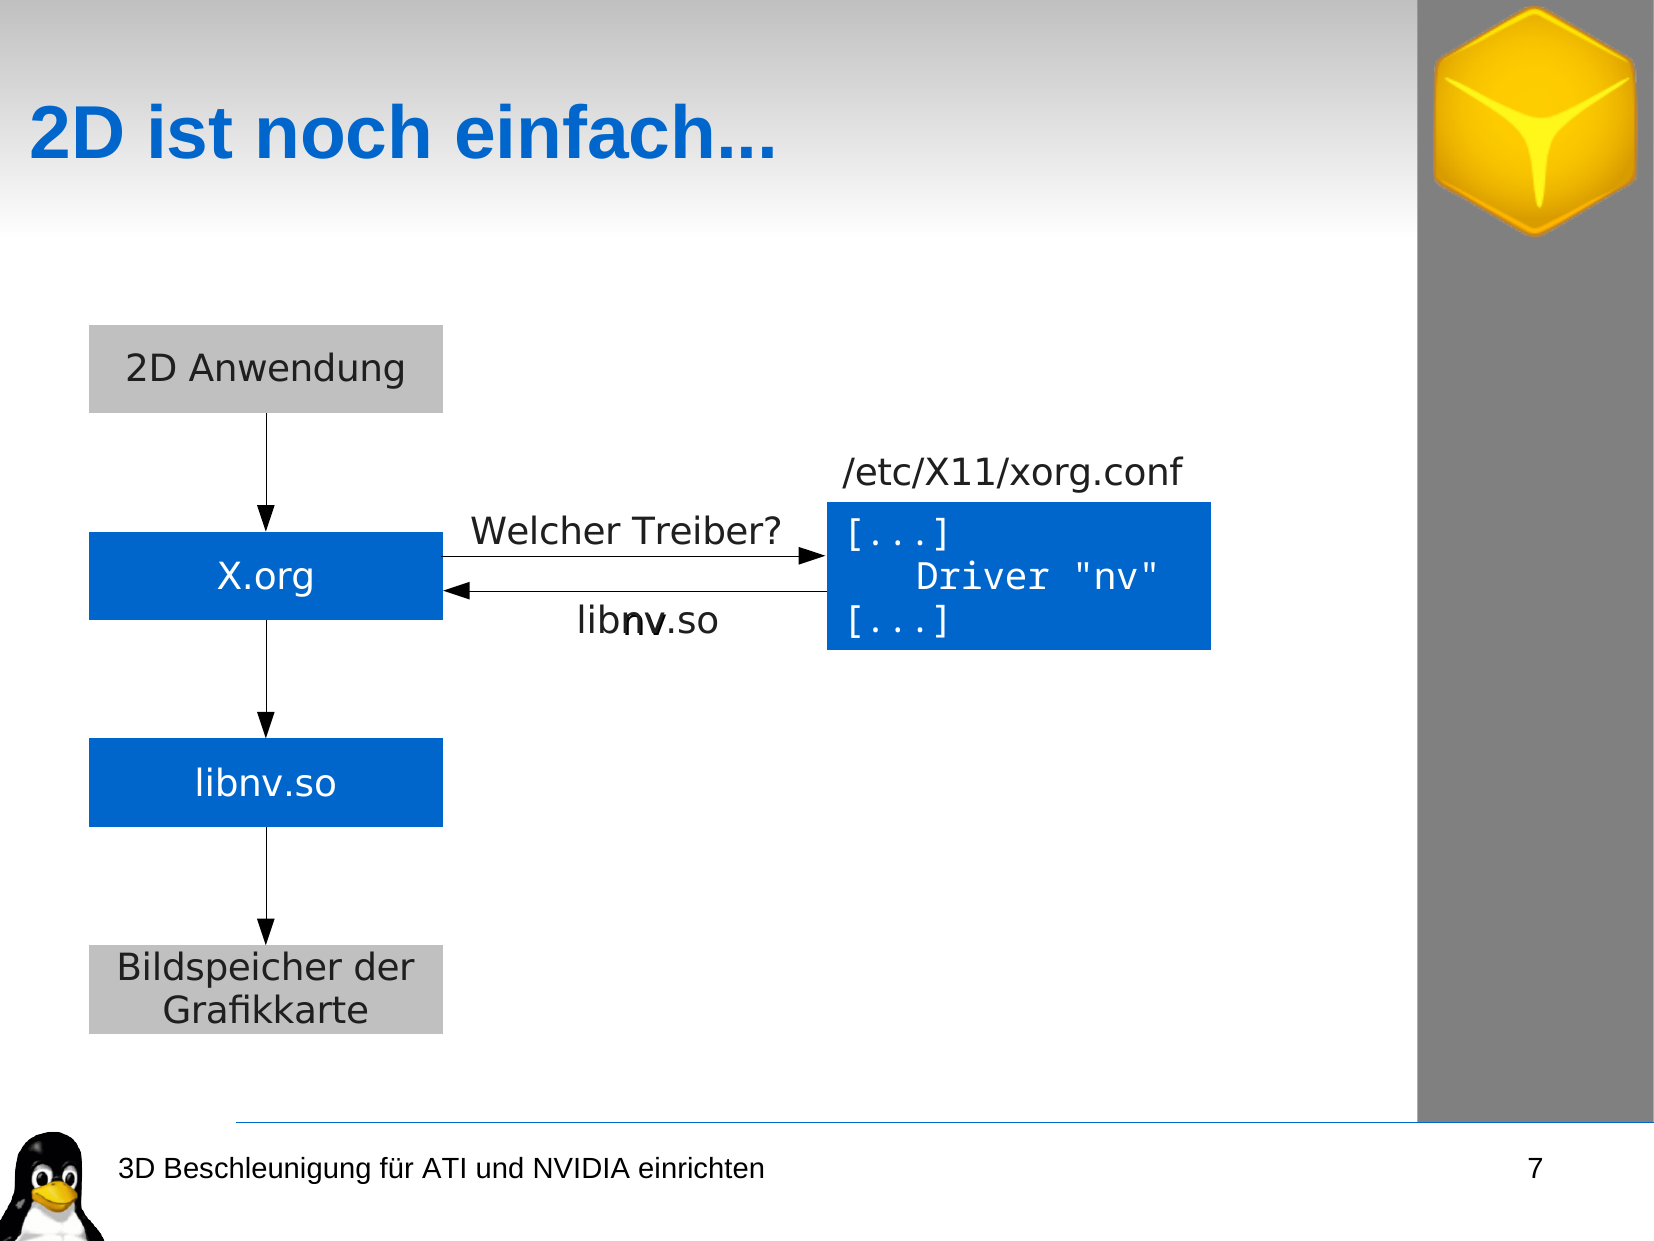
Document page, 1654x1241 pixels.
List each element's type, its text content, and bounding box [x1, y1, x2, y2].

picture [1433, 6, 1638, 237]
picture [139, 1160, 148, 1176]
picture [0, 1121, 148, 1241]
chart [29, 265, 1388, 1093]
title 2D ist noch einfach... [29, 29, 1388, 237]
